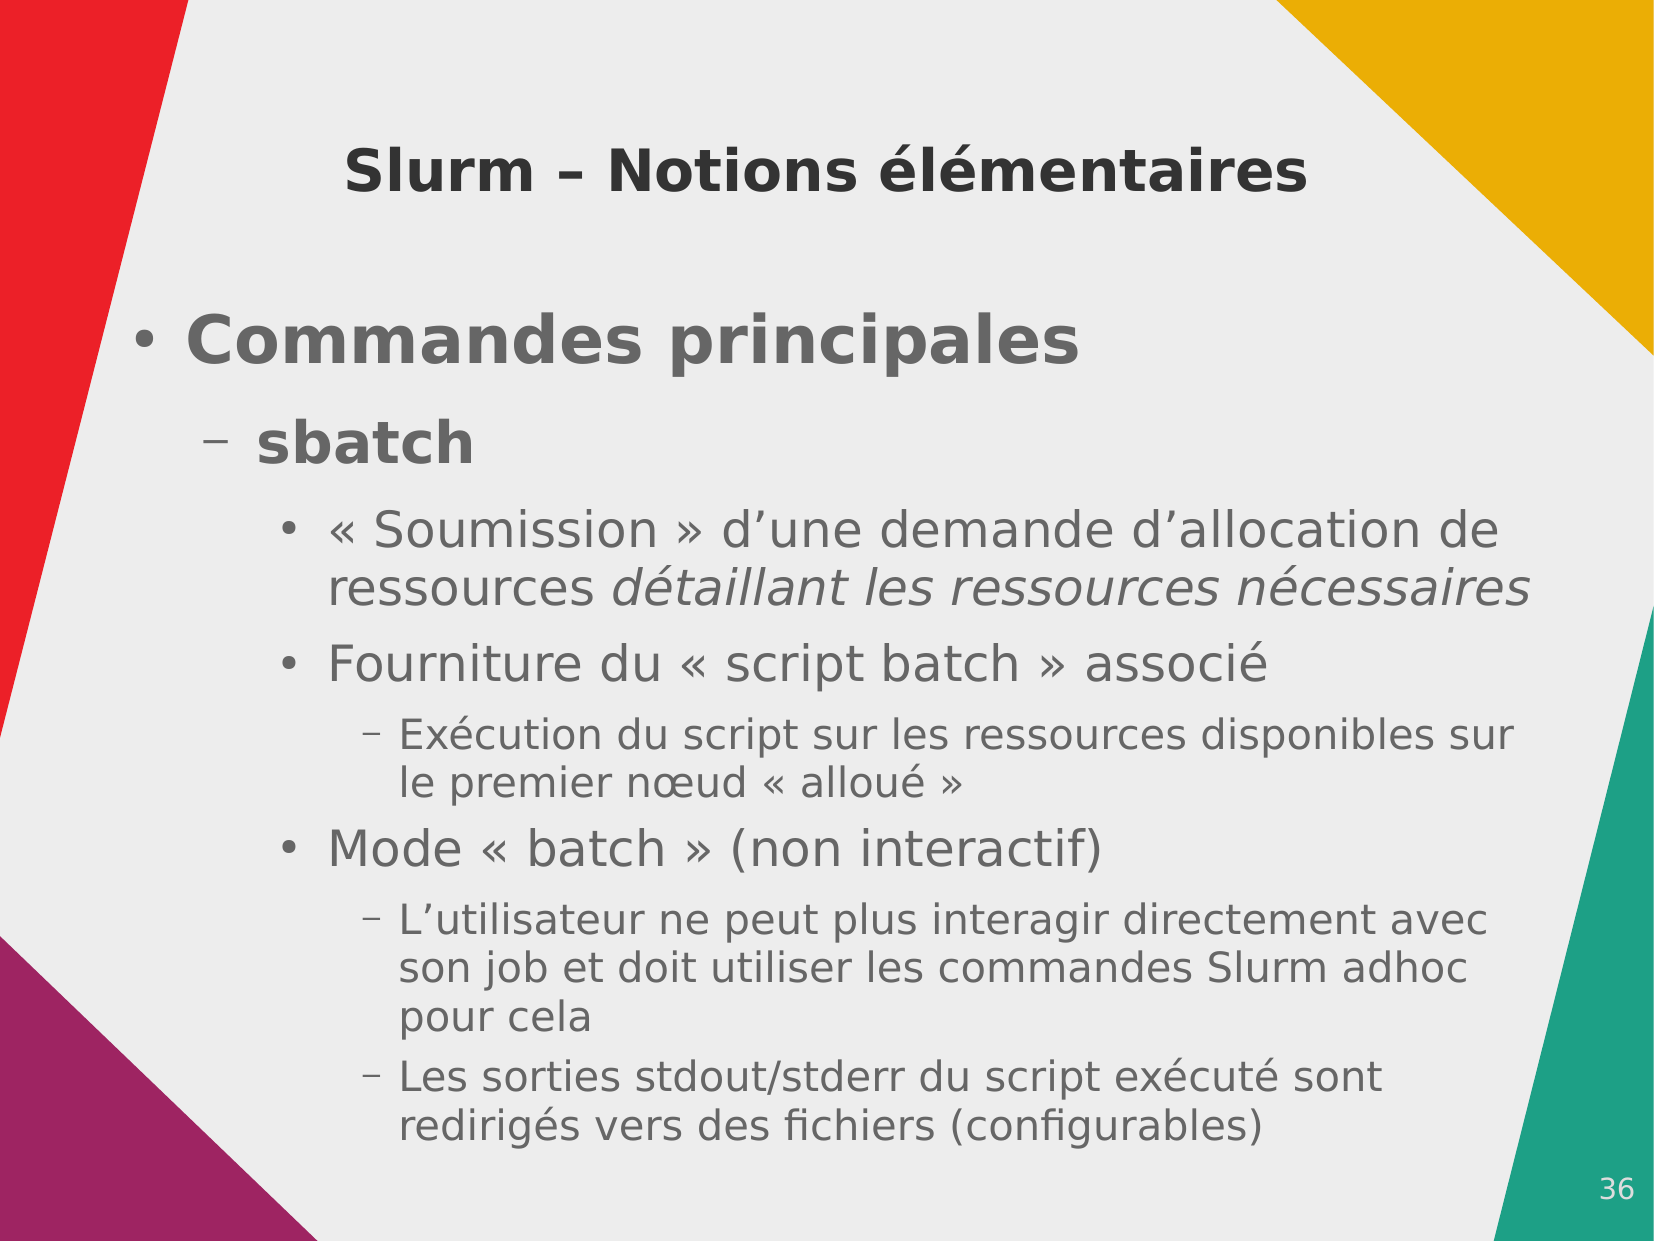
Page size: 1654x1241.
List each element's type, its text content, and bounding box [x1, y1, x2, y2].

list Commandes principales sbatch « Soumission » d’une demande d’allocation de ressources détaillant les ressources nécessaires Fourniture du « script batch » associé Exécution du script sur les ressources disponibles sur le premier nœud « alloué » Mode « batch » (non interactif) L’utilisateur ne peut plus interagir directement avec son job et doit utiliser les commandes Slurm adhoc pour cela Les sorties stdout/stderr du script exécuté sont redirigés vers des fichiers (configurables) [114, 302, 1539, 1217]
title Slurm – Notions élémentaires [114, 73, 1539, 271]
